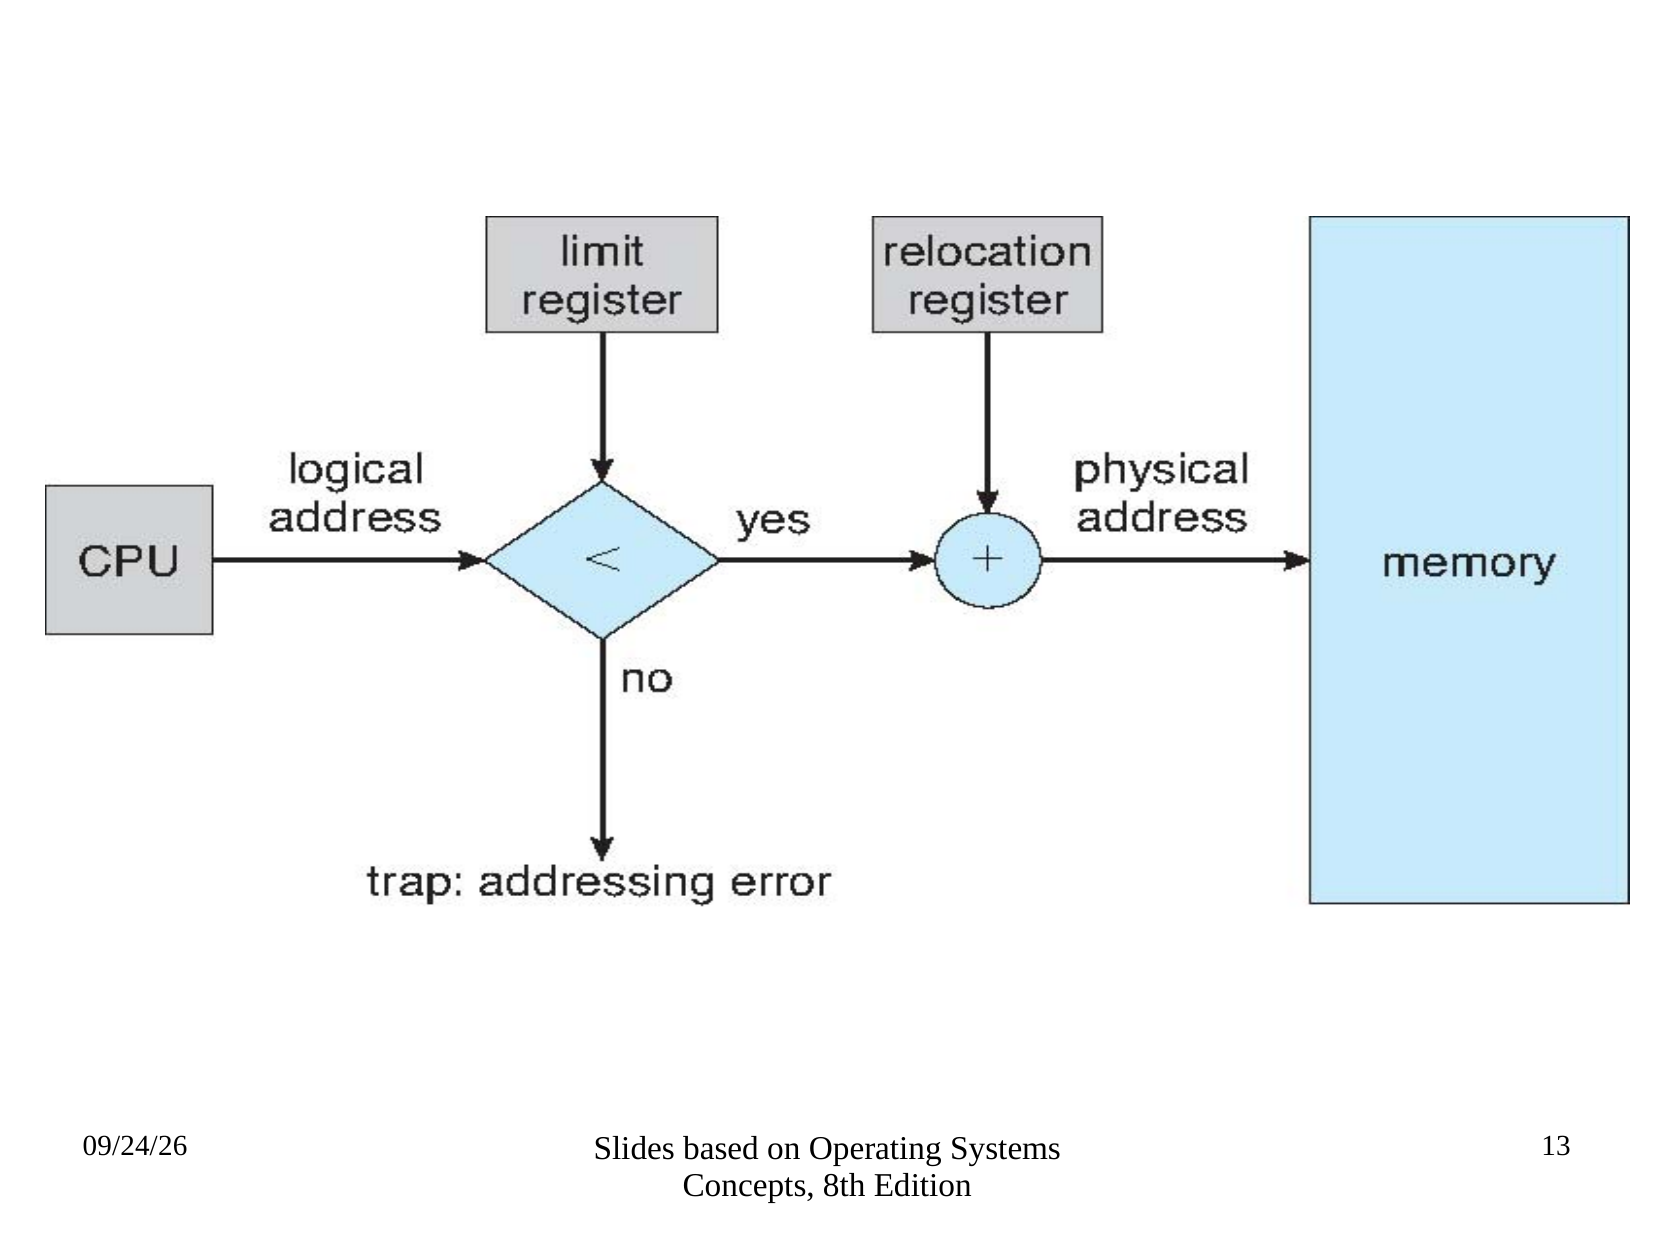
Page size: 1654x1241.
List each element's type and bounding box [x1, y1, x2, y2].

picture [45, 216, 1630, 916]
